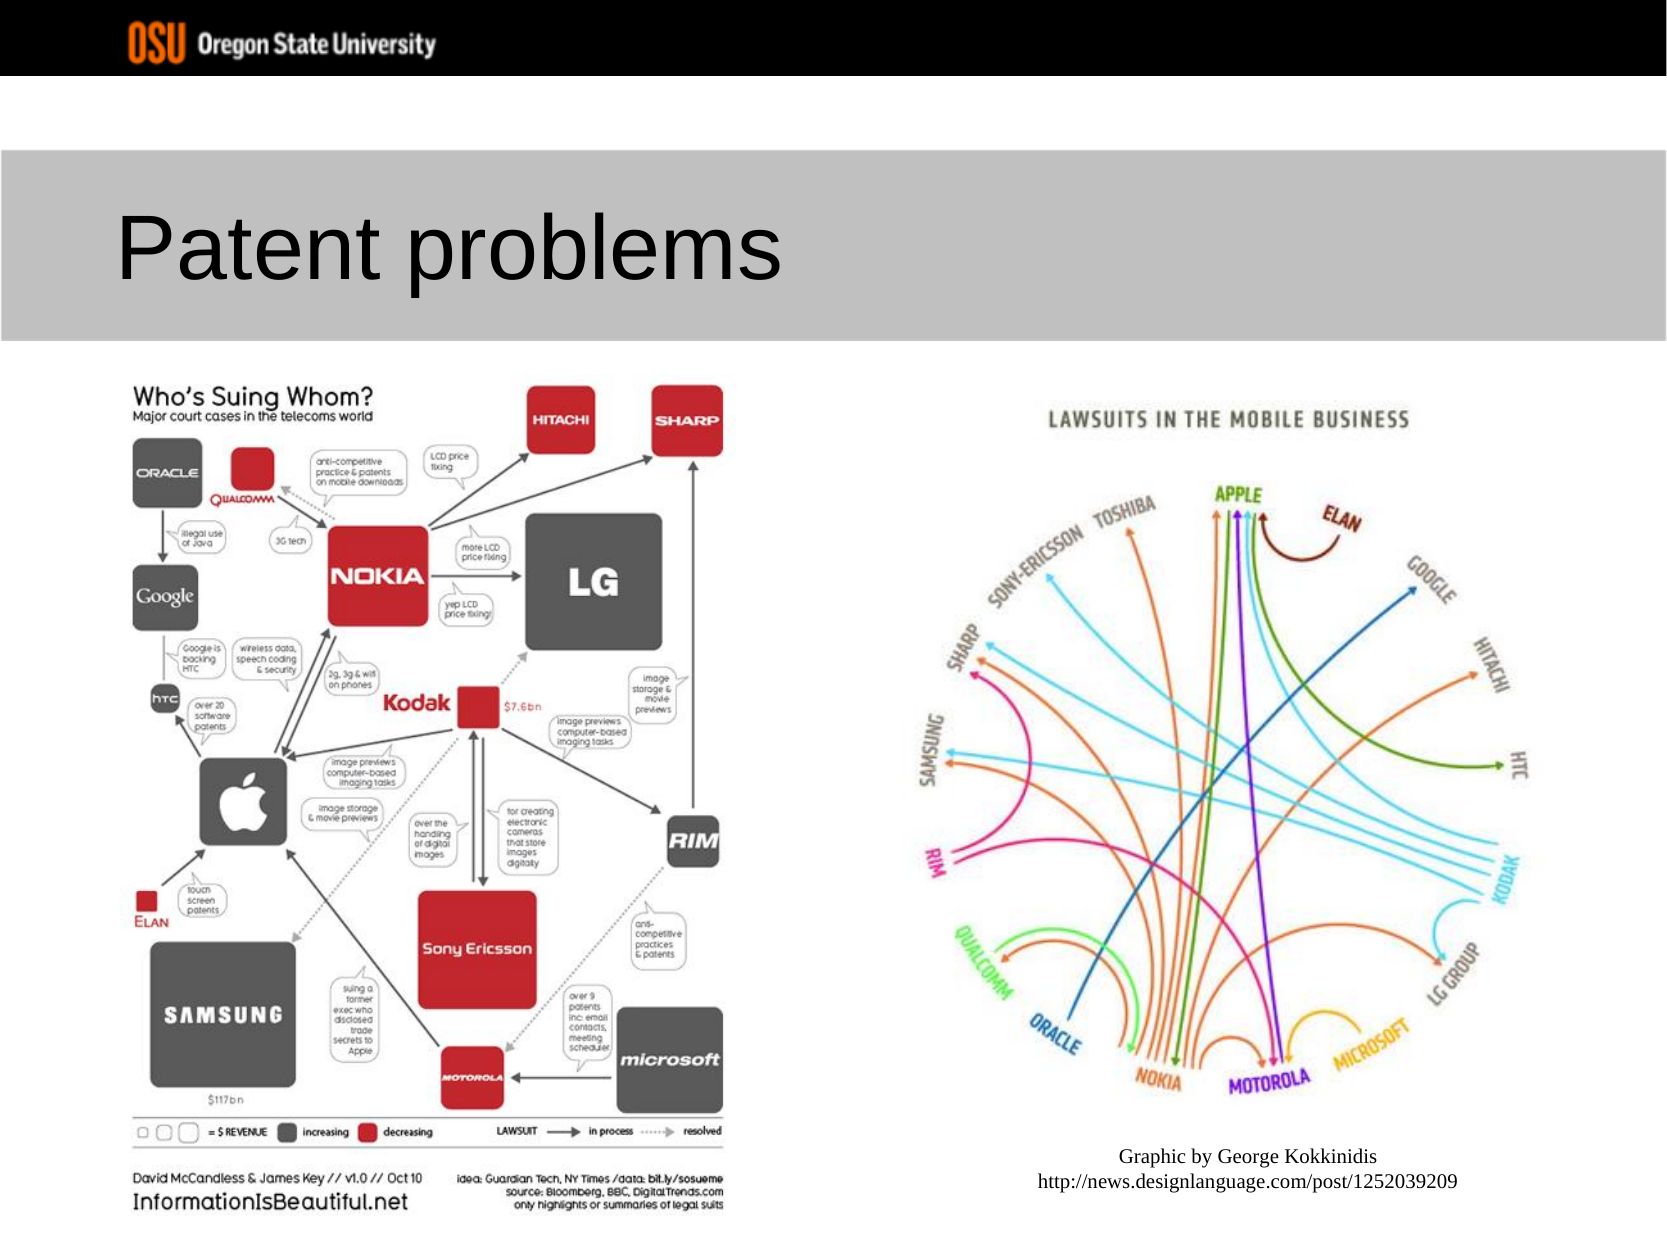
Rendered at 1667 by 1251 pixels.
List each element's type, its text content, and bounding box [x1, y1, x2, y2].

picture [120, 374, 736, 1221]
picture [0, 0, 1667, 76]
picture [875, 374, 1576, 1130]
text_box Graphic by George Kokkinidis http://news.designlanguage.com/post/1252039209 [1023, 1135, 1471, 1201]
subtitle Patent problems [115, 157, 1667, 341]
picture [0, 149, 1667, 341]
